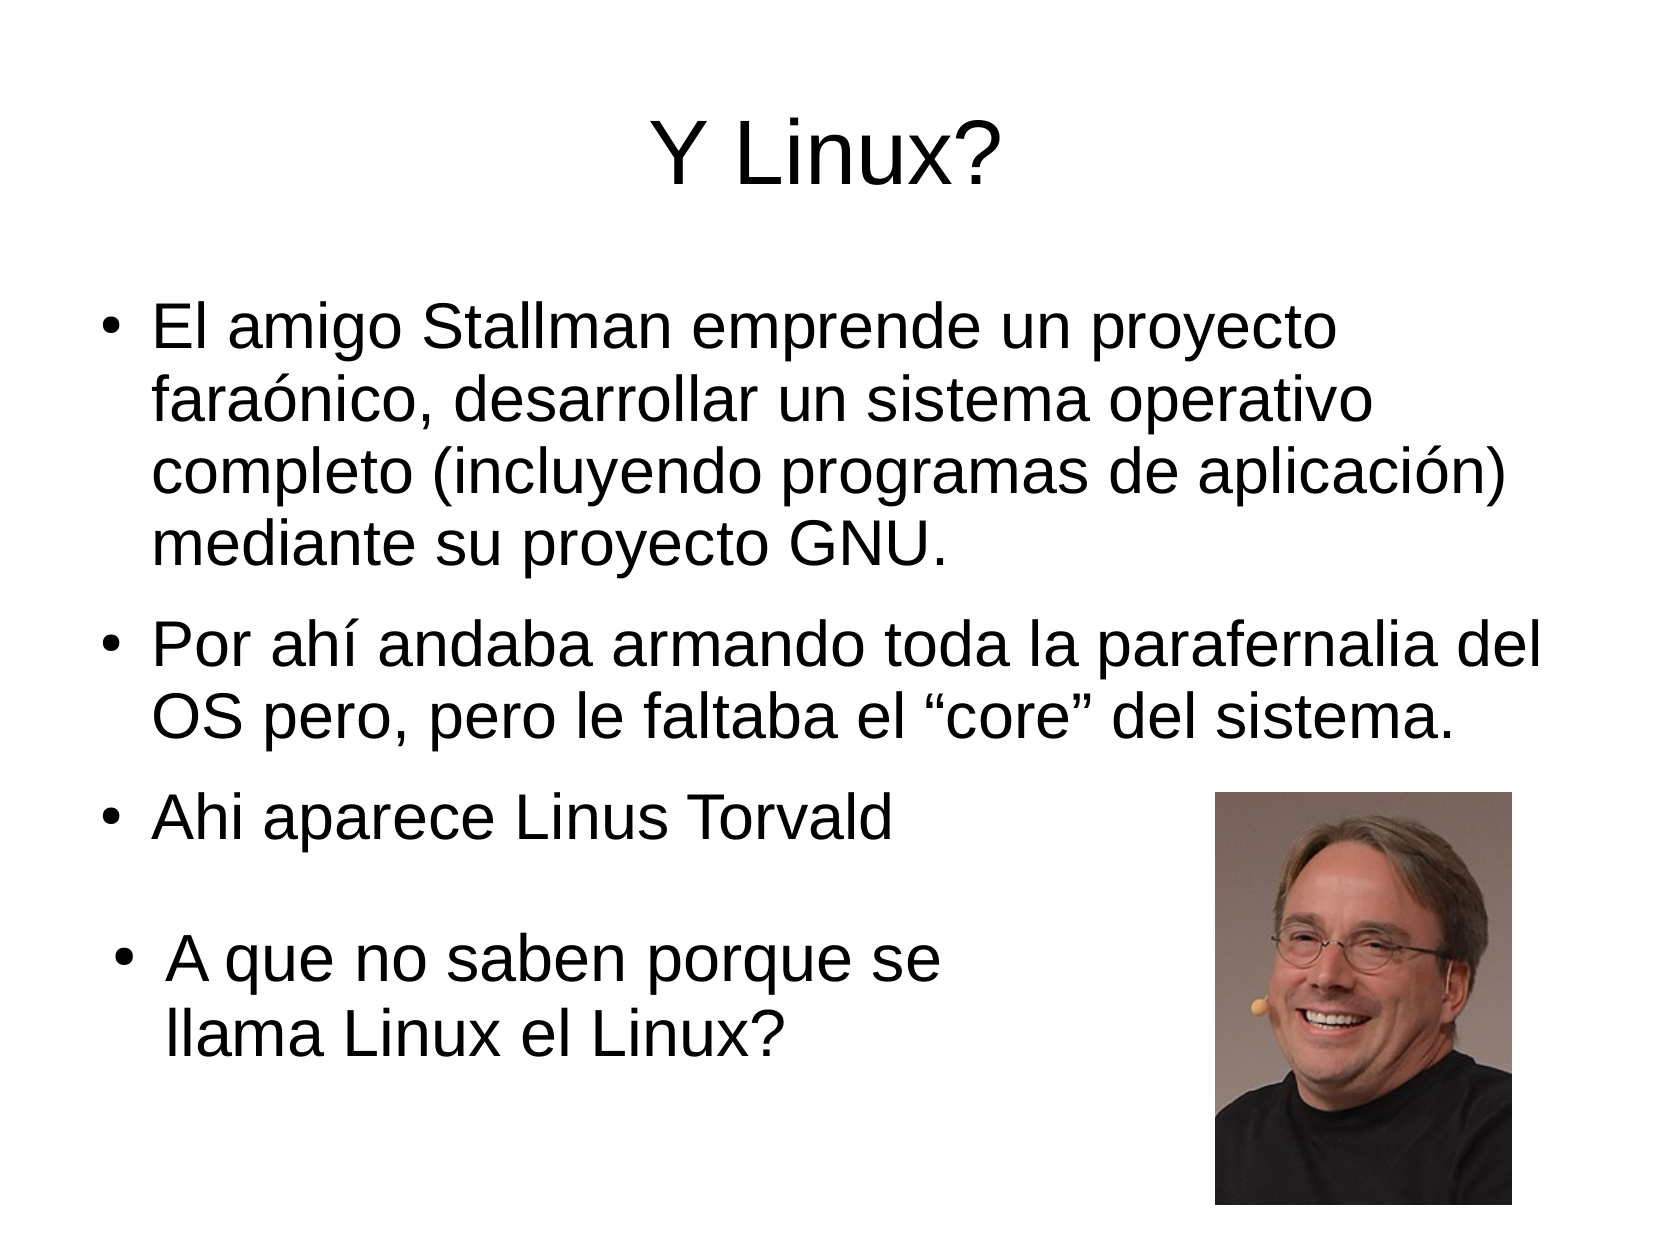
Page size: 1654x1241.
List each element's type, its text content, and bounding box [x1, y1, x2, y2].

list El amigo Stallman emprende un proyecto faraónico, desarrollar un sistema operativo completo (incluyendo programas de aplicación) mediante su proyecto GNU. Por ahí andaba armando toda la parafernalia del OS pero, pero le faltaba el “core” del sistema. Ahi aparece Linus Torvald [82, 290, 1571, 910]
list A que no saben porque se llama Linux el Linux? [94, 921, 1052, 1182]
picture [1215, 792, 1512, 1205]
title Y Linux? [82, 49, 1571, 257]
